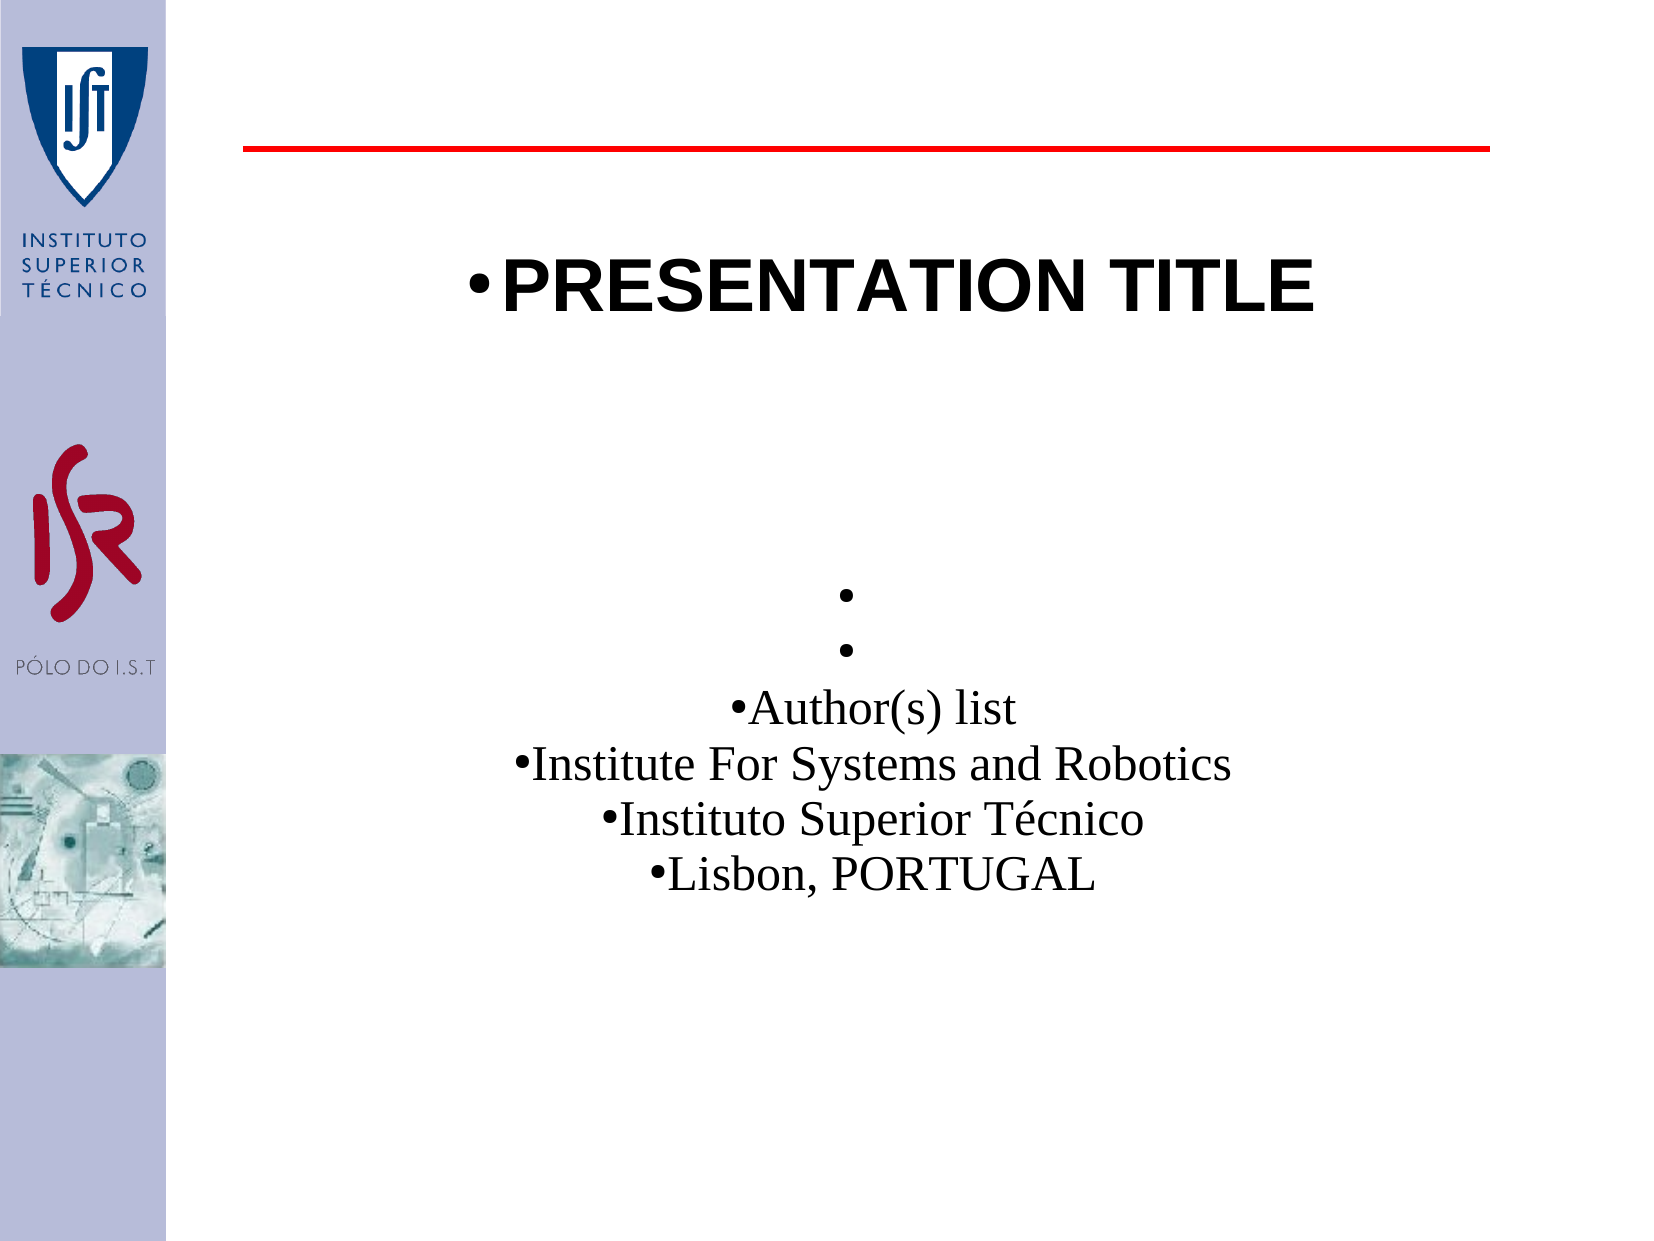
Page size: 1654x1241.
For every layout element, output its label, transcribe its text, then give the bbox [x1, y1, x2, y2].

subtitle Author(s) list Institute For Systems and Robotics Instituto Superior Técnico Lisbon, PORTUGAL [167, 344, 1580, 1127]
picture [0, 0, 167, 1241]
title PRESENTATION TITLE [150, 182, 1563, 390]
